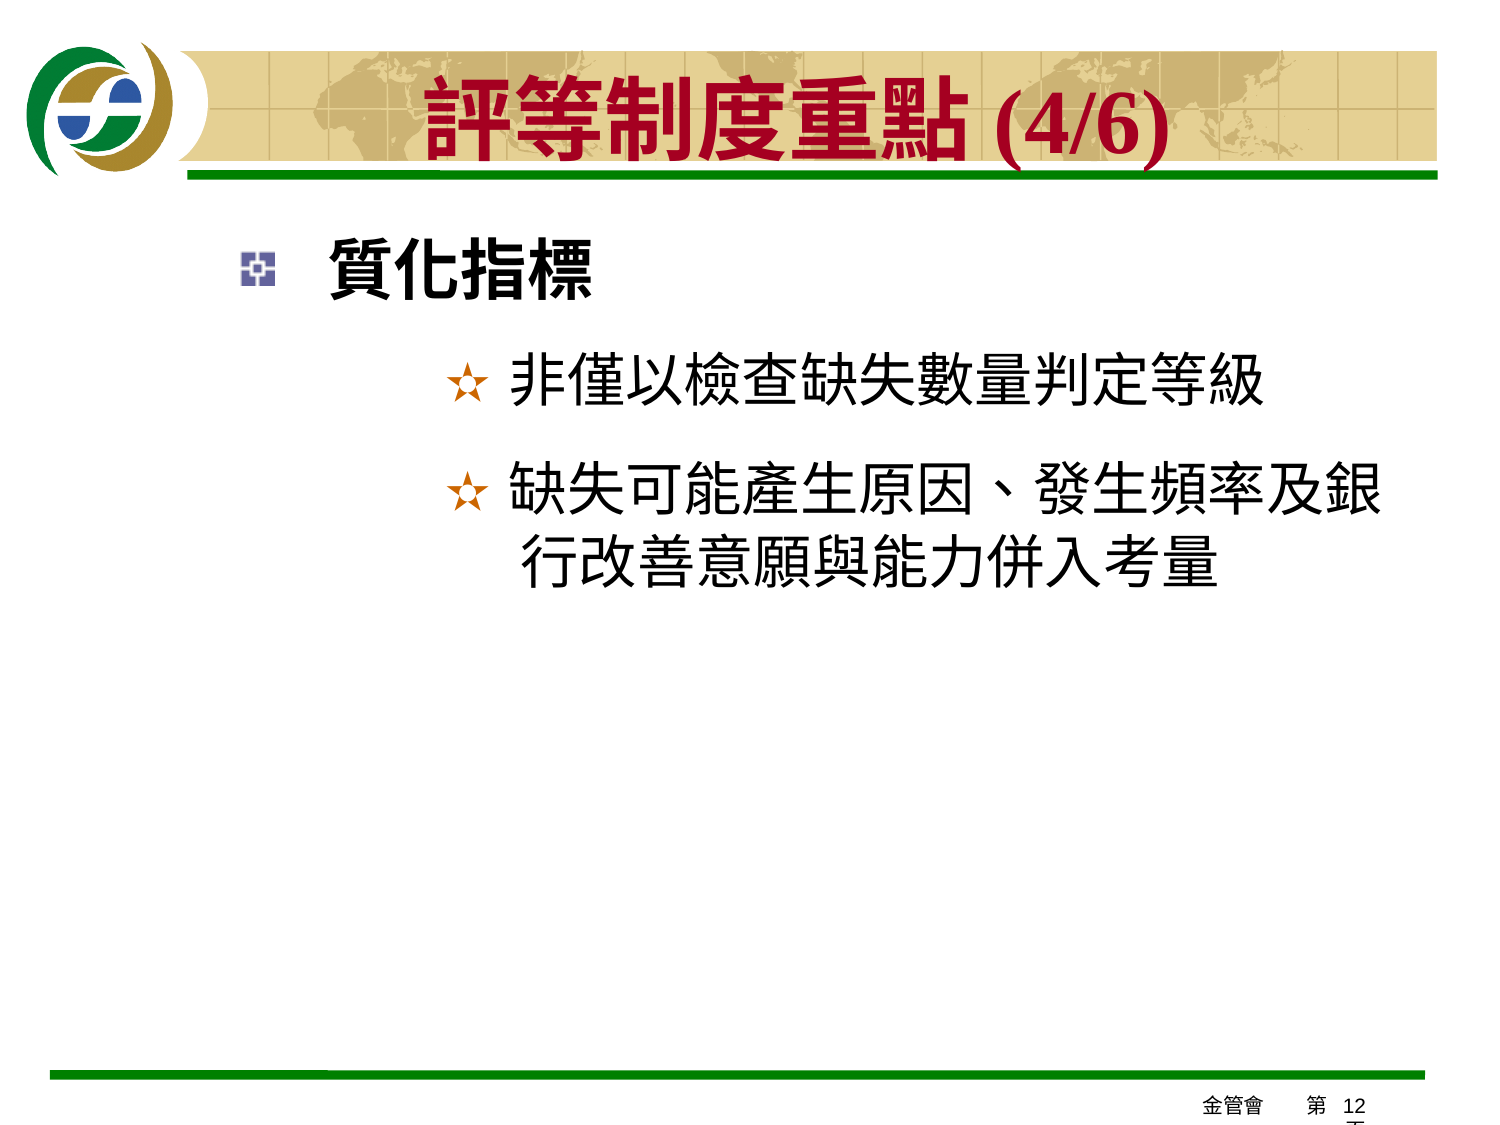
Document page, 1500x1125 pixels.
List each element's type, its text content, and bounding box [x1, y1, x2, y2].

list 質化指標 ✫非僅以檢查缺失數量判定等級 ✫缺失可能產生原因、發生頻率及銀行改善意願與能力併入考量 [53, 220, 1455, 1024]
title 評等制度重點(4/6) [159, 48, 1435, 185]
